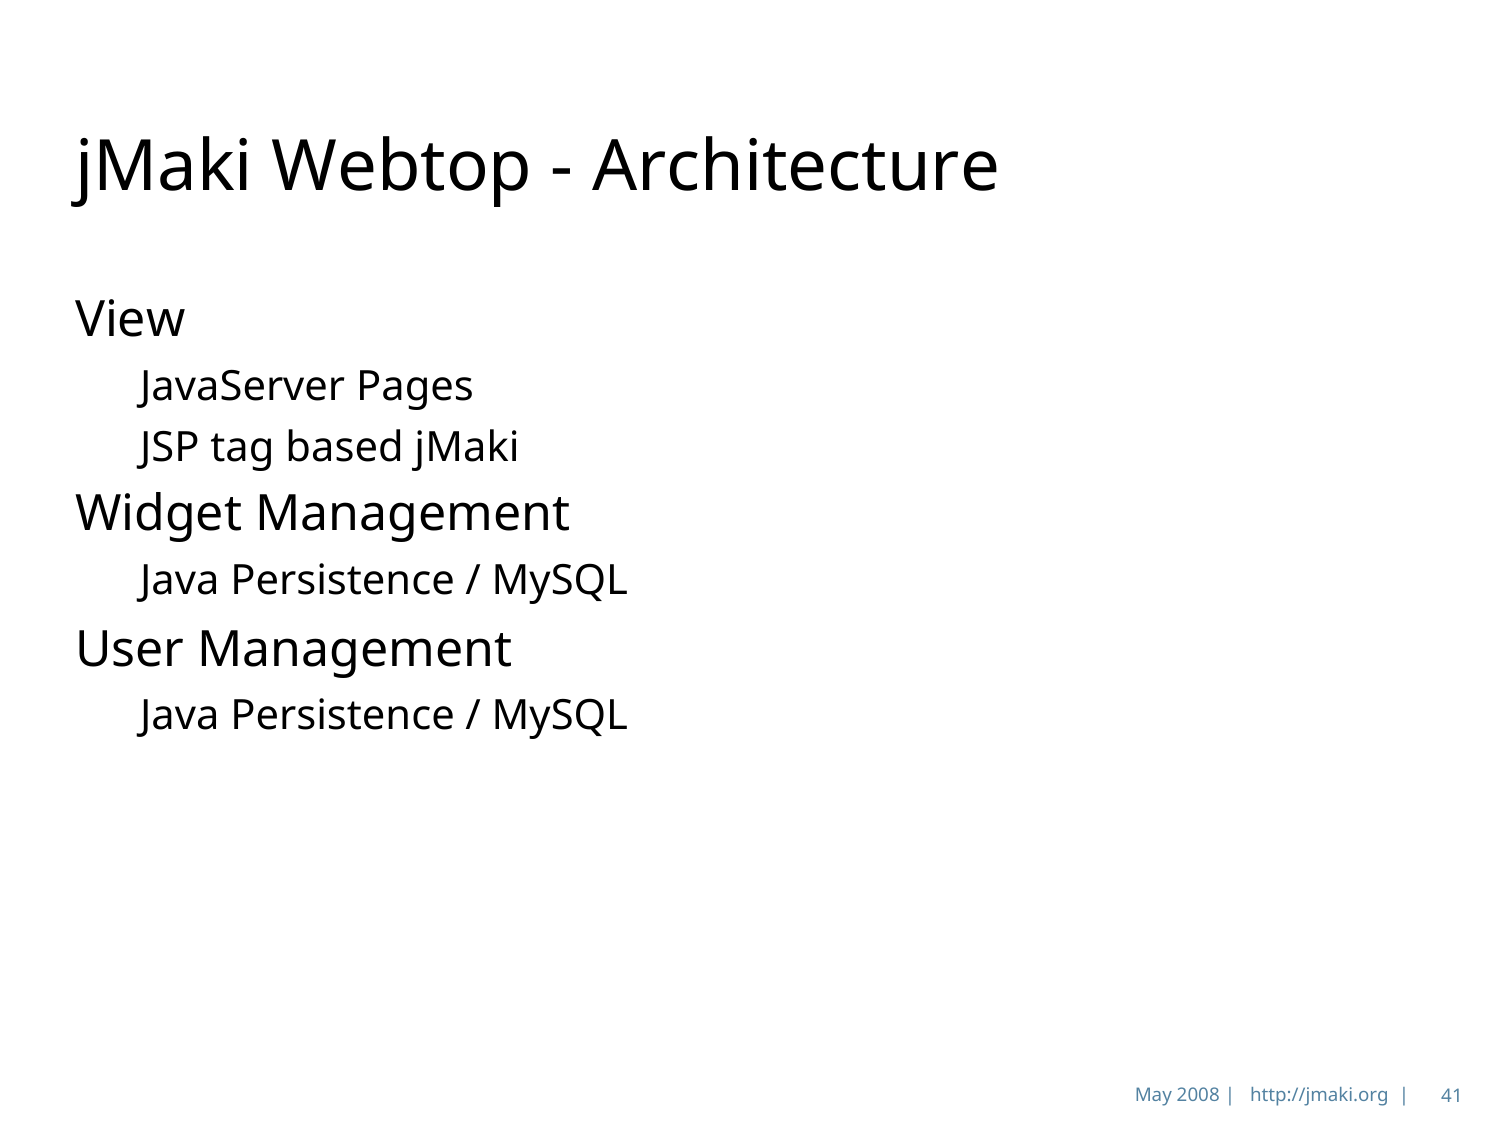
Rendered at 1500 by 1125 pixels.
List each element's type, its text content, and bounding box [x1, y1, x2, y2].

list View JavaServer Pages JSP tag based jMaki Widget Management Java Persistence / MySQL User Management Java Persistence / MySQL [75, 287, 1426, 1005]
title jMaki Webtop - Architecture [75, 124, 1426, 287]
